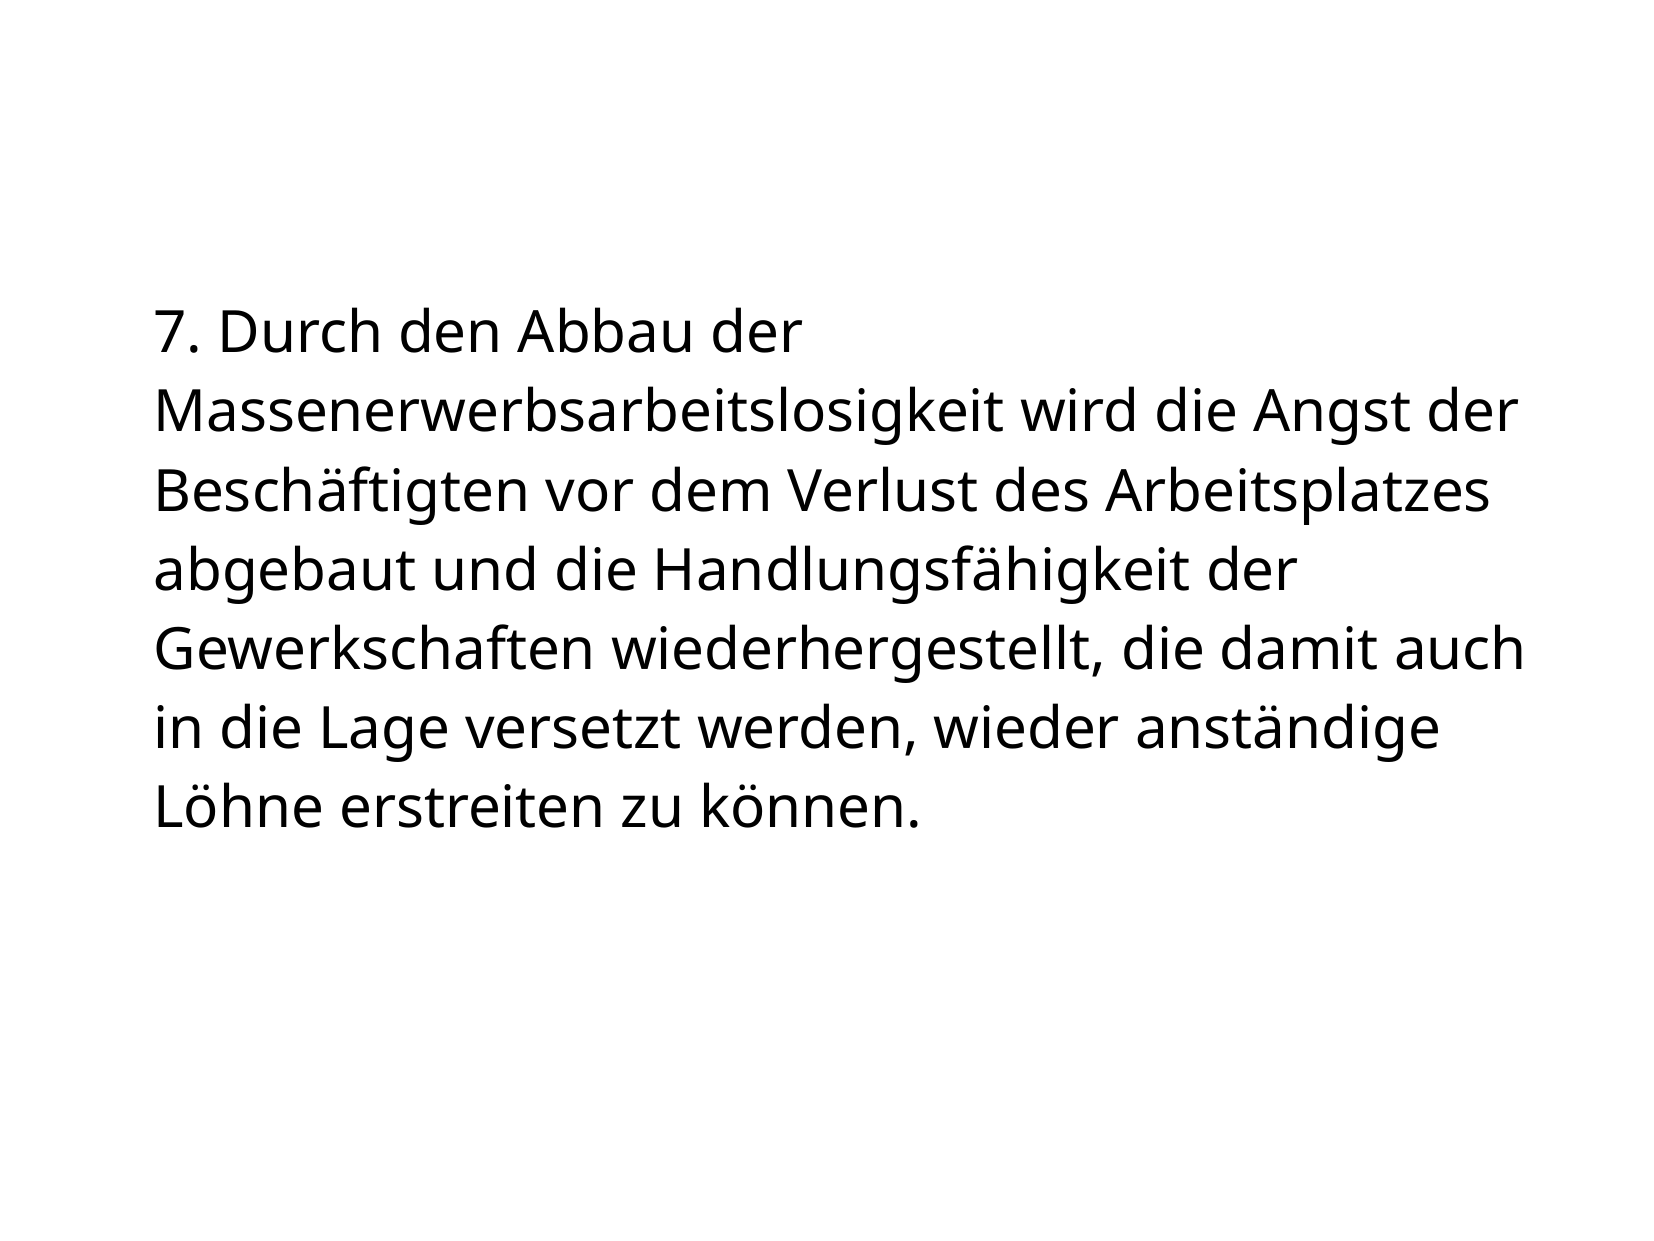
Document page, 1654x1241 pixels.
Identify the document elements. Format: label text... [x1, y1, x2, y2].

list 7. Durch den Abbau der Massenerwerbsarbeitslosigkeit wird die Angst der Beschäftigten vor dem Verlust des Arbeitsplatzes abgebaut und die Handlungsfähigkeit der Gewerkschaften wiederhergestellt, die damit auch in die Lage versetzt werden, wieder anständige Löhne erstreiten zu können. [82, 290, 1571, 1010]
